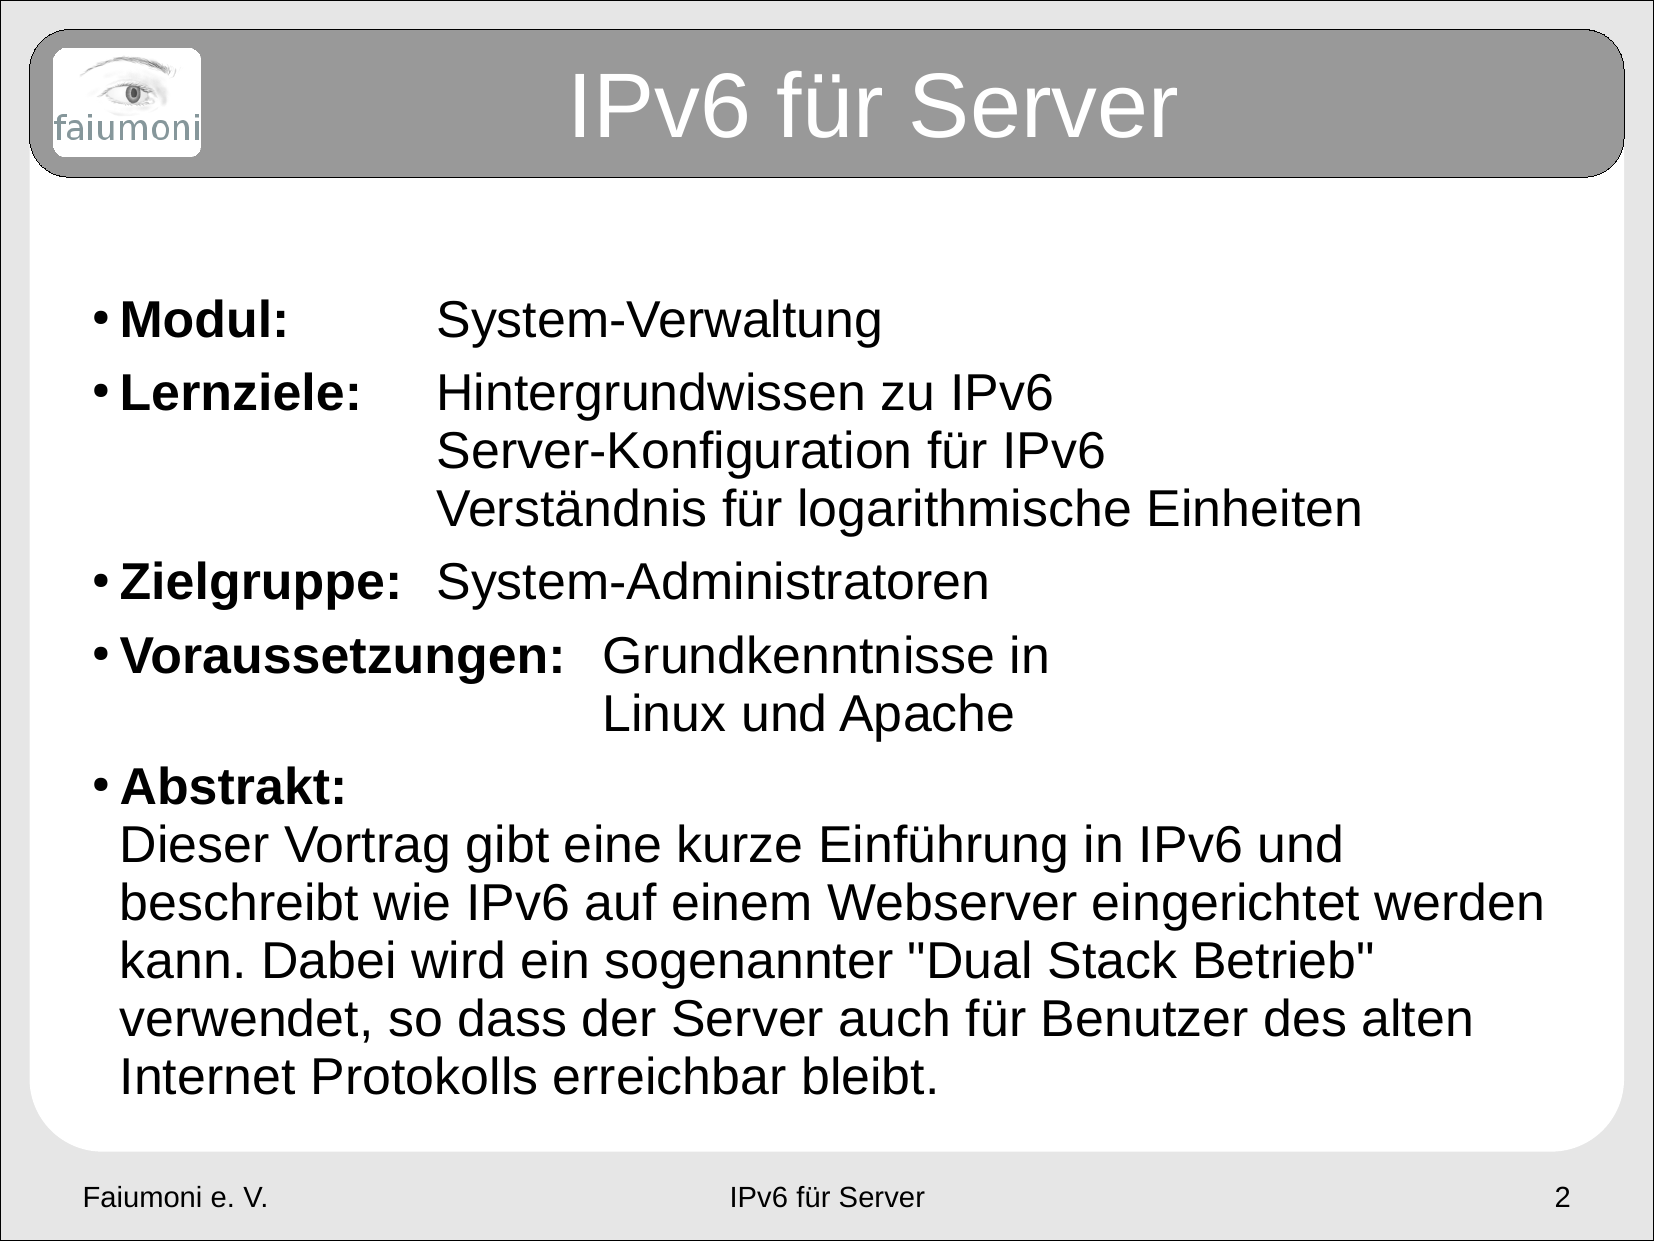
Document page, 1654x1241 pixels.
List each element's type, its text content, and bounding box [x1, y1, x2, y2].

picture [53, 48, 129, 157]
list Modul: System-Verwaltung Lernziele: Hintergrundwissen zu IPv6 Server-Konfiguration für IPv6 Verständnis für logarithmische Einheiten Zielgruppe: System-Administratoren Voraussetzungen: Grundkenntnisse in Linux und Apache Abstrakt: Dieser Vortrag gibt eine kurze Einführung in IPv6 und beschreibt wie IPv6 auf einem Webserver eingerichtet werden kann. Dabei wird ein sogenannter "Dual Stack Betrieb" verwendet, so dass der Server auch für Benutzer des alten Internet Protokolls erreichbar bleibt. [82, 290, 1571, 1109]
title IPv6 für Server [129, 2, 1619, 210]
